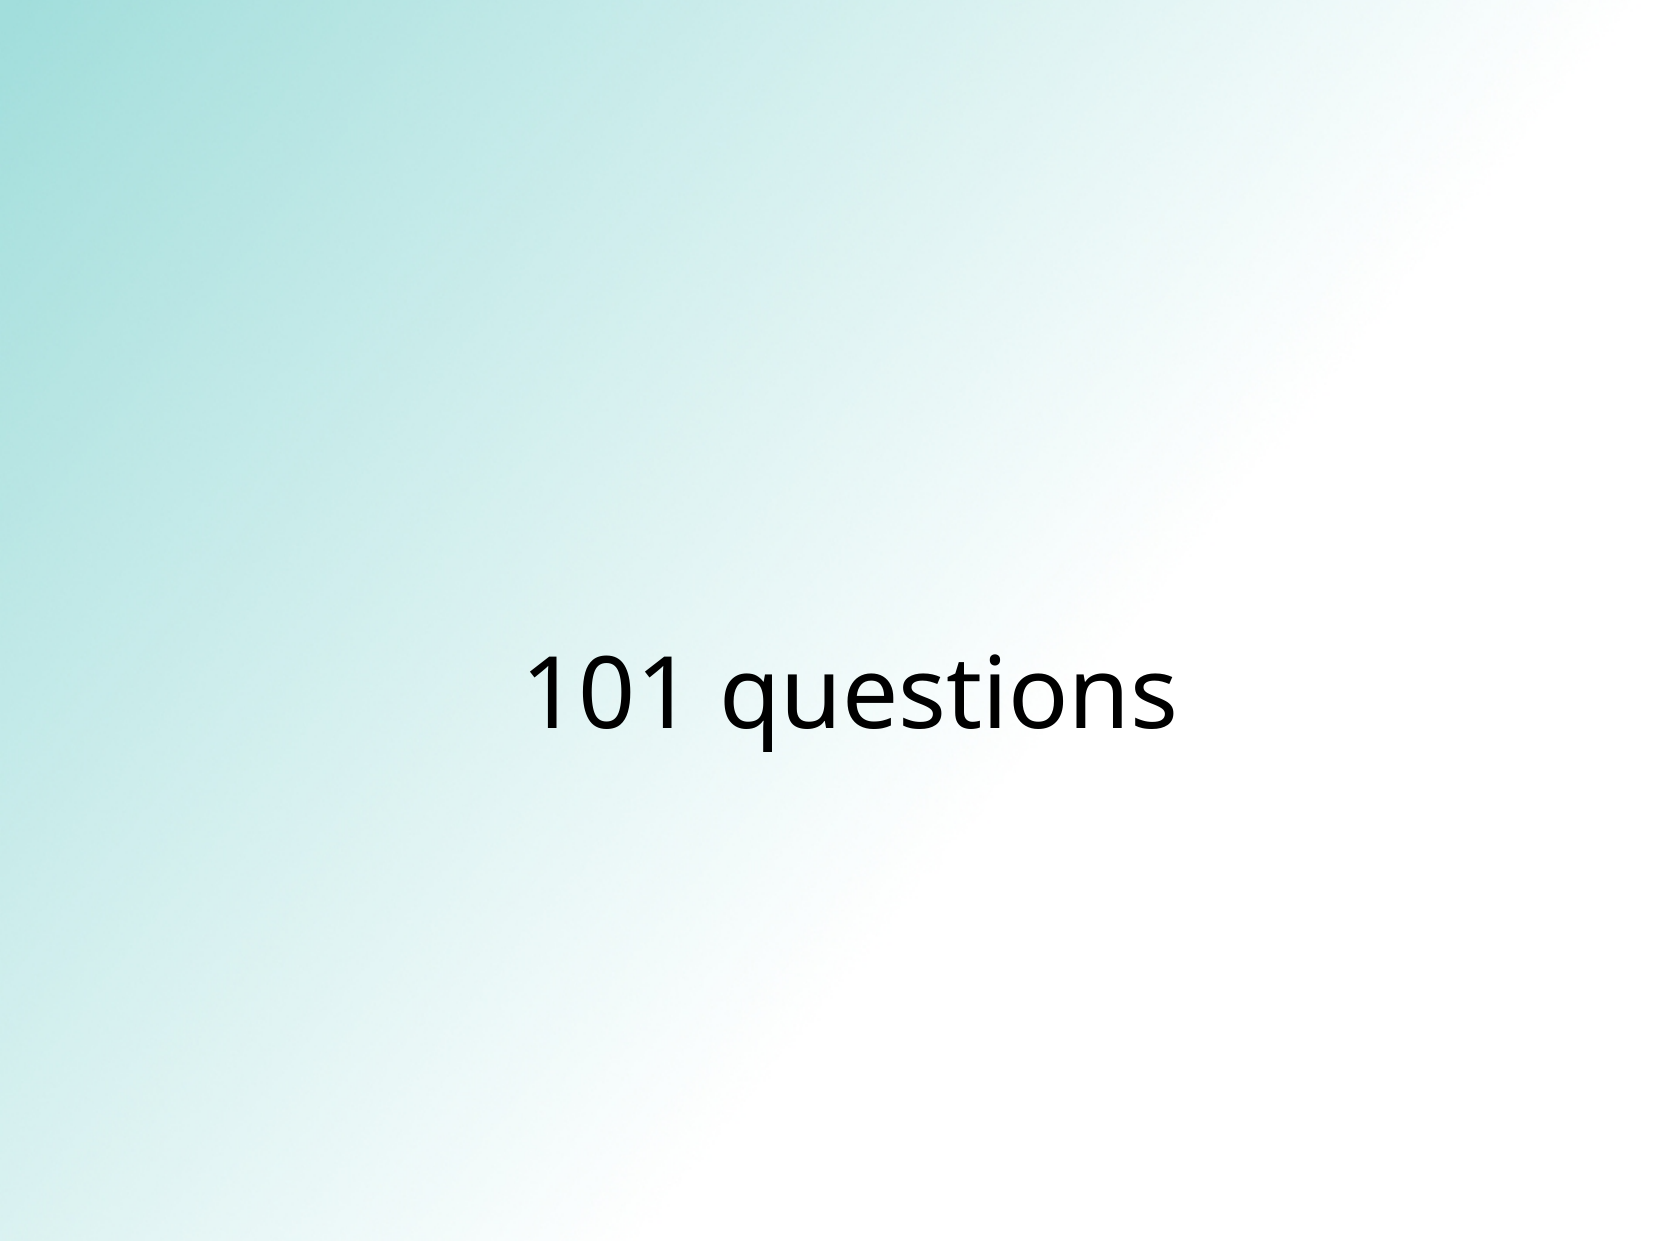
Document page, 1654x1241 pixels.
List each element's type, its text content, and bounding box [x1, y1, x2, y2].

picture [0, 0, 1654, 1241]
subtitle 101 questions [106, 209, 1595, 1170]
